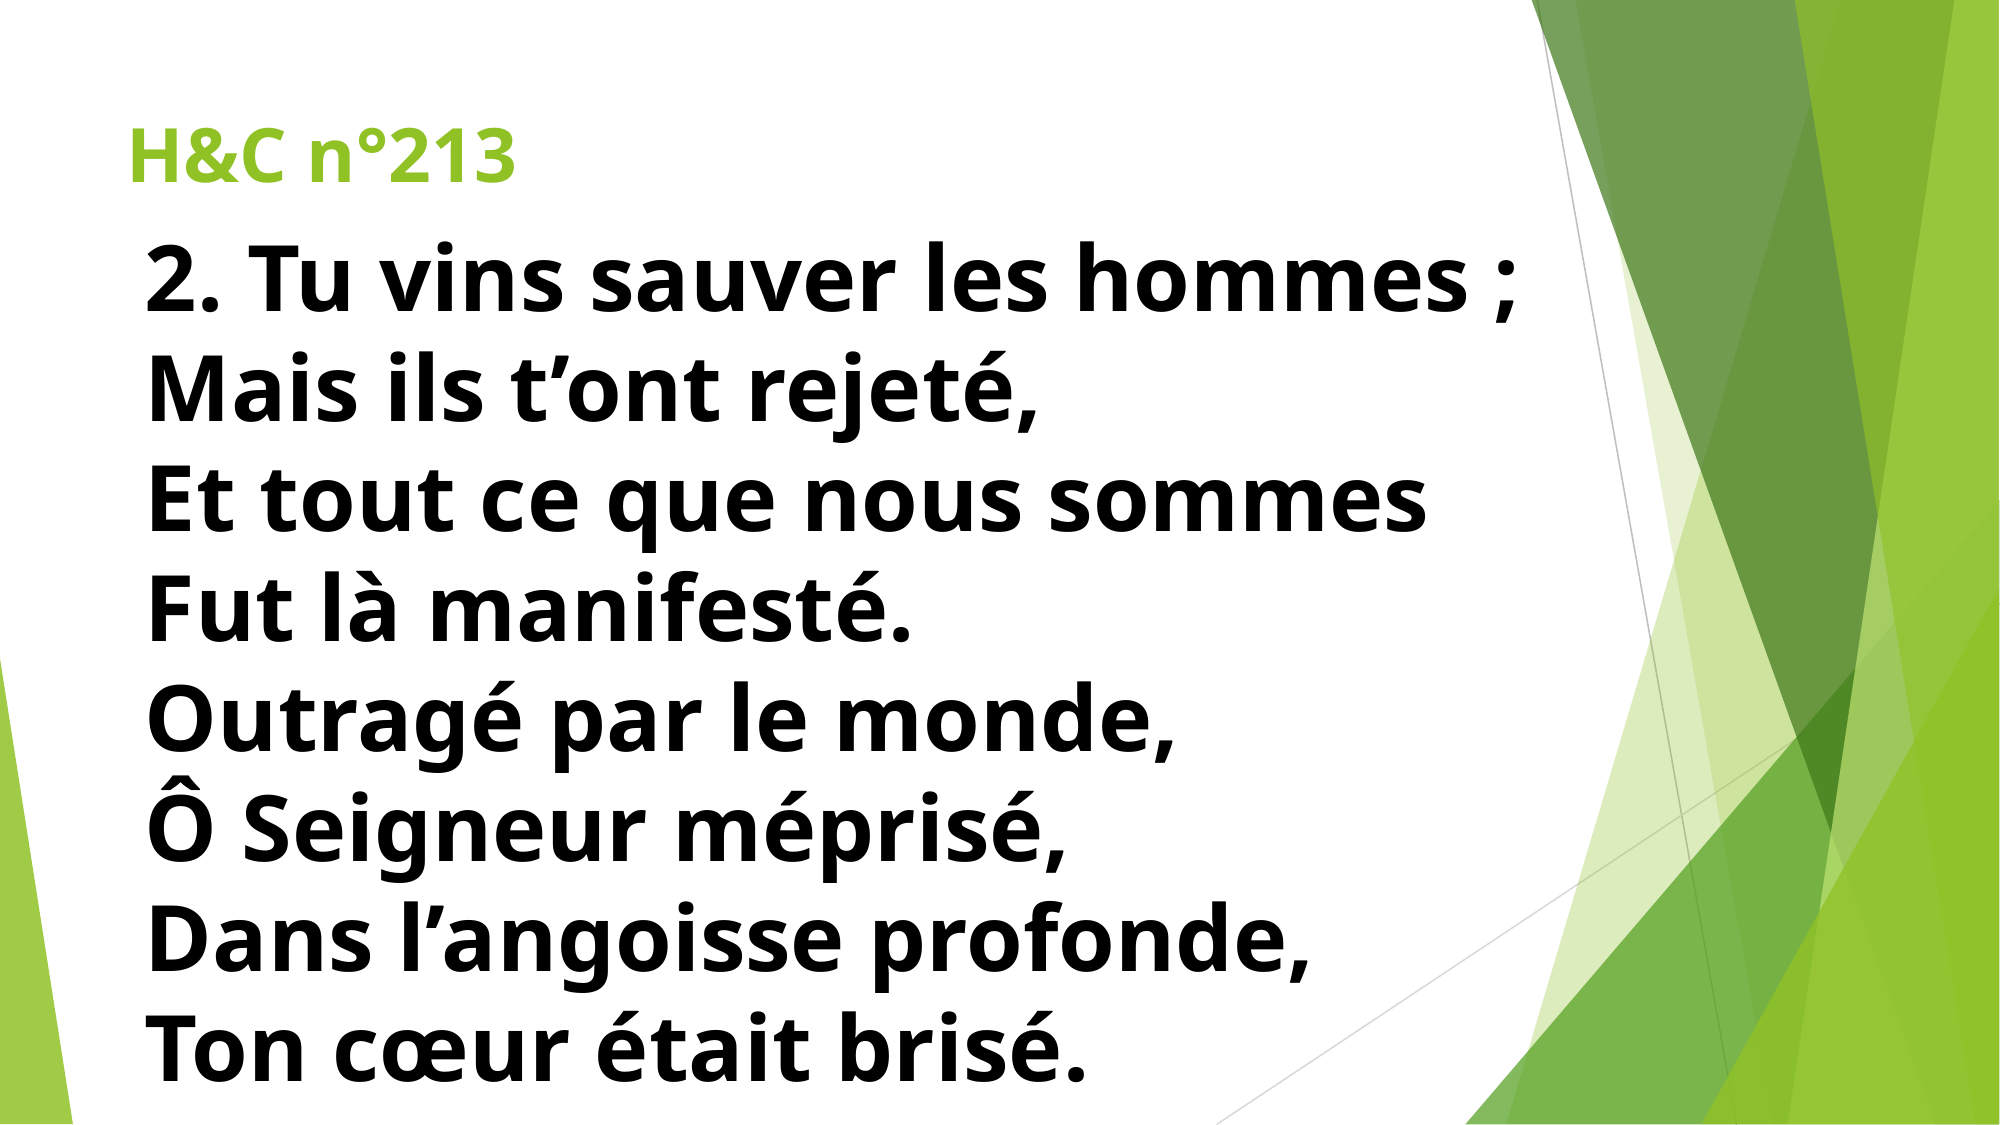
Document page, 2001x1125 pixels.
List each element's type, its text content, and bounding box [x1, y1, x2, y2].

text_box 2. Tu vins sauver les hommes ; Mais ils t’ont rejeté, Et tout ce que nous sommes Fut là manifesté. Outragé par le monde, Ô Seigneur méprisé, Dans l’angoisse profonde, Ton cœur était brisé. [129, 212, 1961, 1074]
text_box H&C n°213 [111, 99, 1522, 213]
